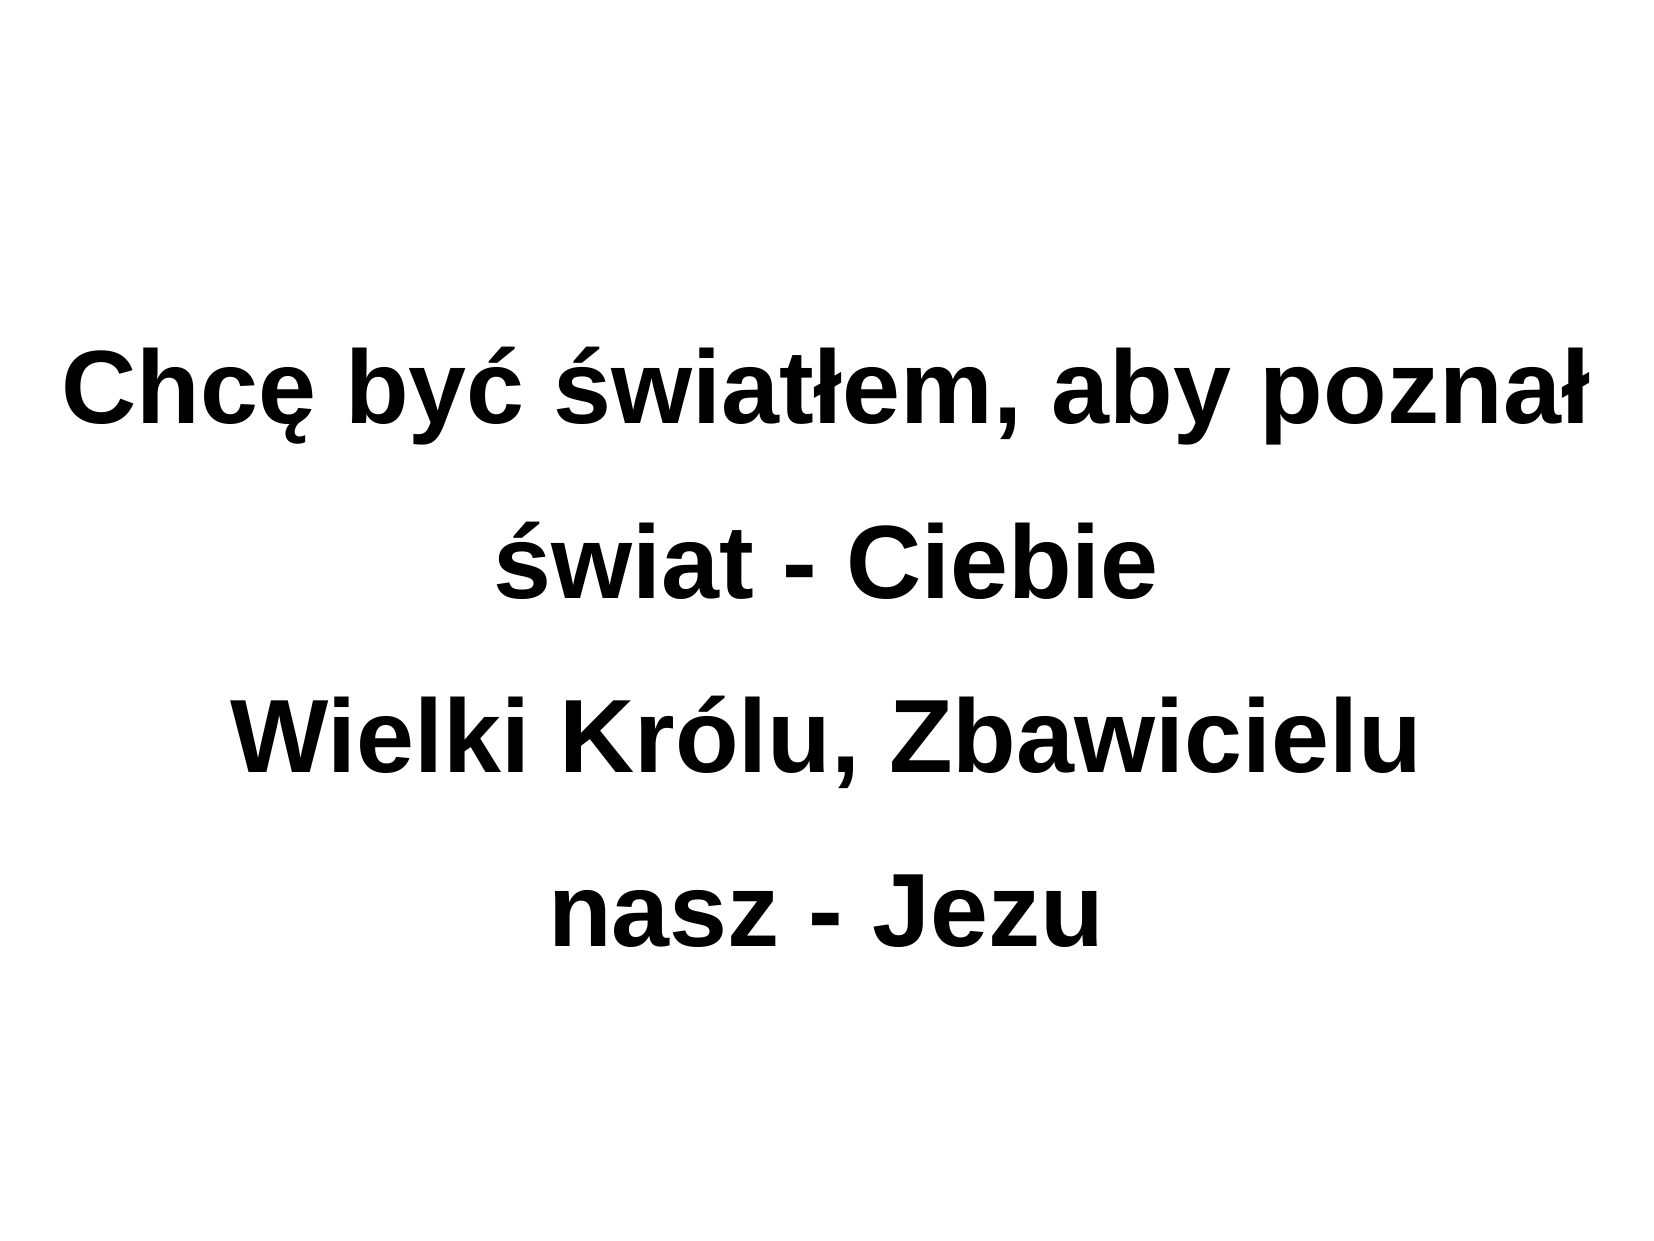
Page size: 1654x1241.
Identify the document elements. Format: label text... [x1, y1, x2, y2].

subtitle Chcę być światłem, aby poznał świat - Ciebie Wielki Królu, Zbawicielu nasz - Jezu [0, 0, 1654, 1241]
